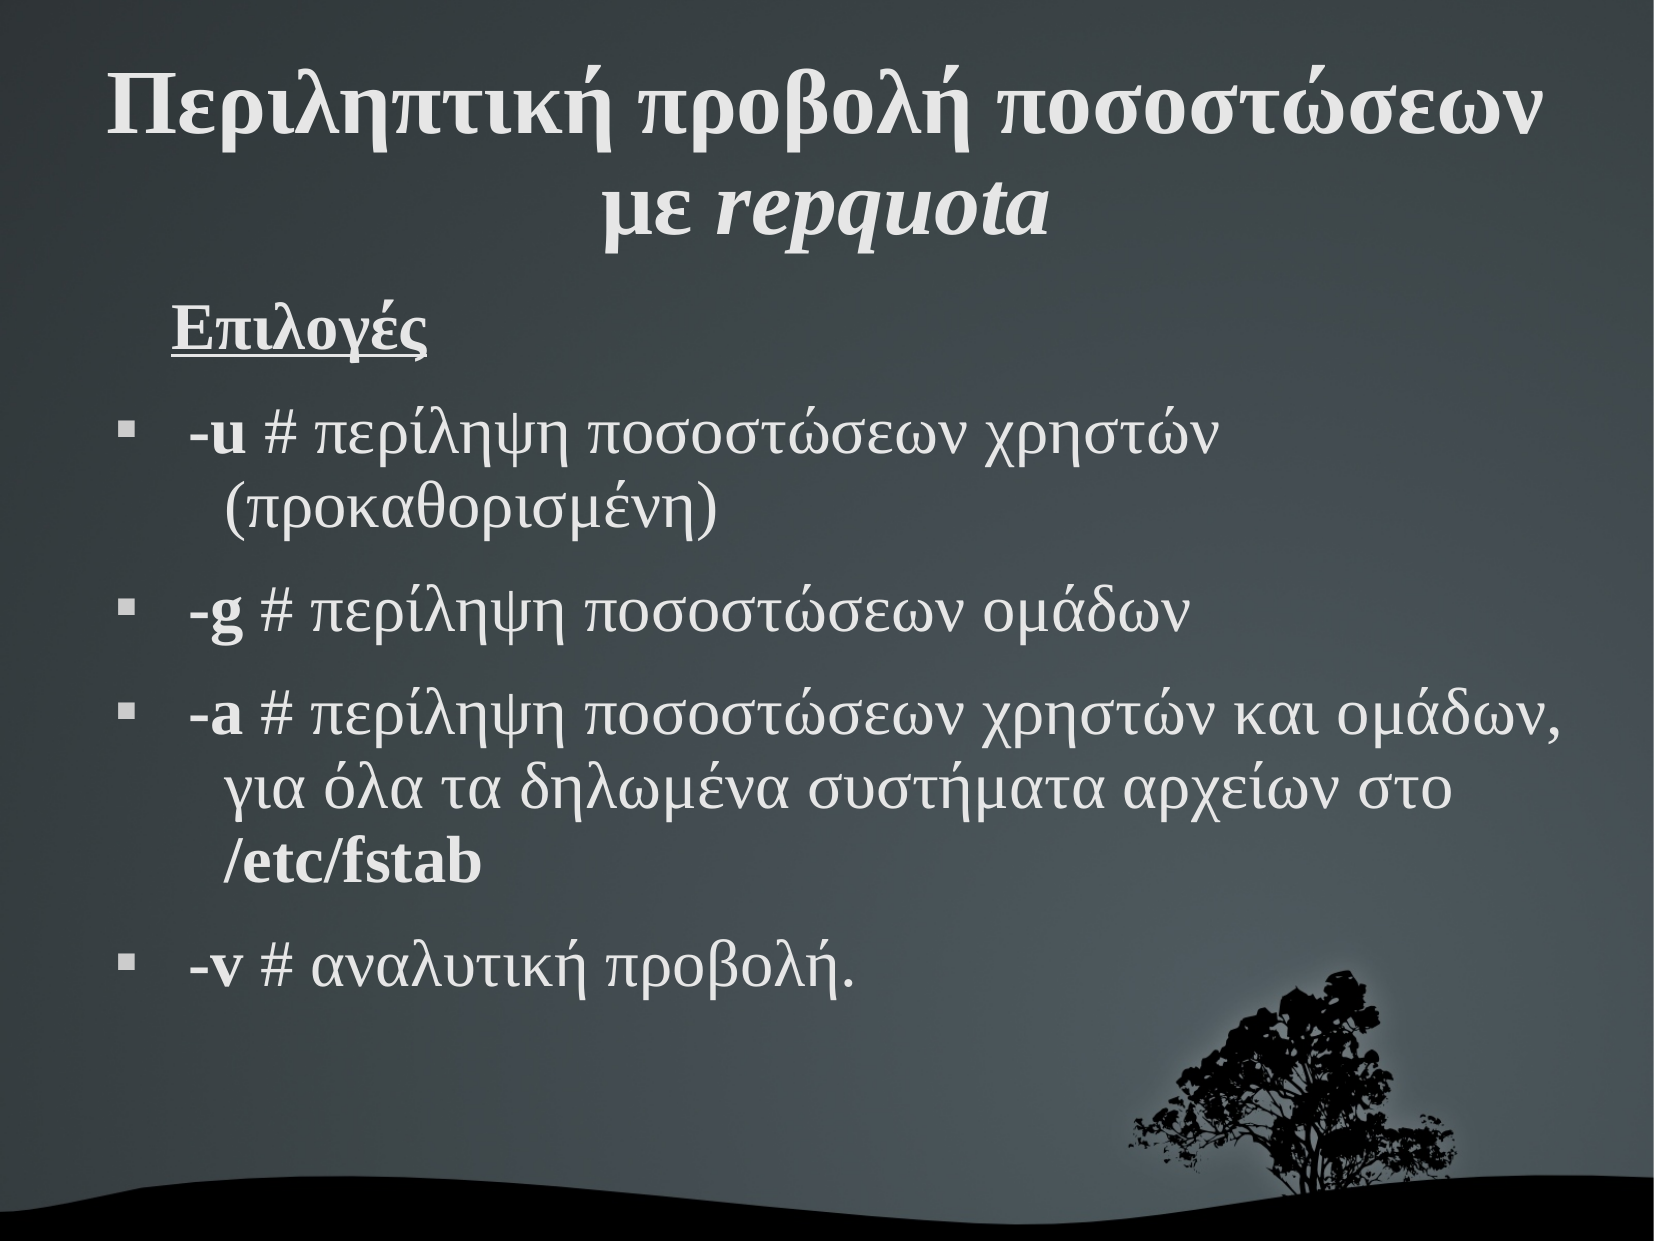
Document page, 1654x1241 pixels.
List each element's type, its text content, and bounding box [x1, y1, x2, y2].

title Περιληπτική προβολή ποσοστώσεων με repquota [82, 33, 1571, 273]
list Επιλογές -u # περίληψη ποσοστώσεων χρηστών (προκαθορισμένη) -g # περίληψη ποσοστώσεων ομάδων -a # περίληψη ποσοστώσεων χρηστών και ομάδων, για όλα τα δηλωμένα συστήματα αρχείων στο /etc/fstab -v # αναλυτική προβολή. [82, 290, 1571, 1109]
picture [0, 0, 1654, 1241]
